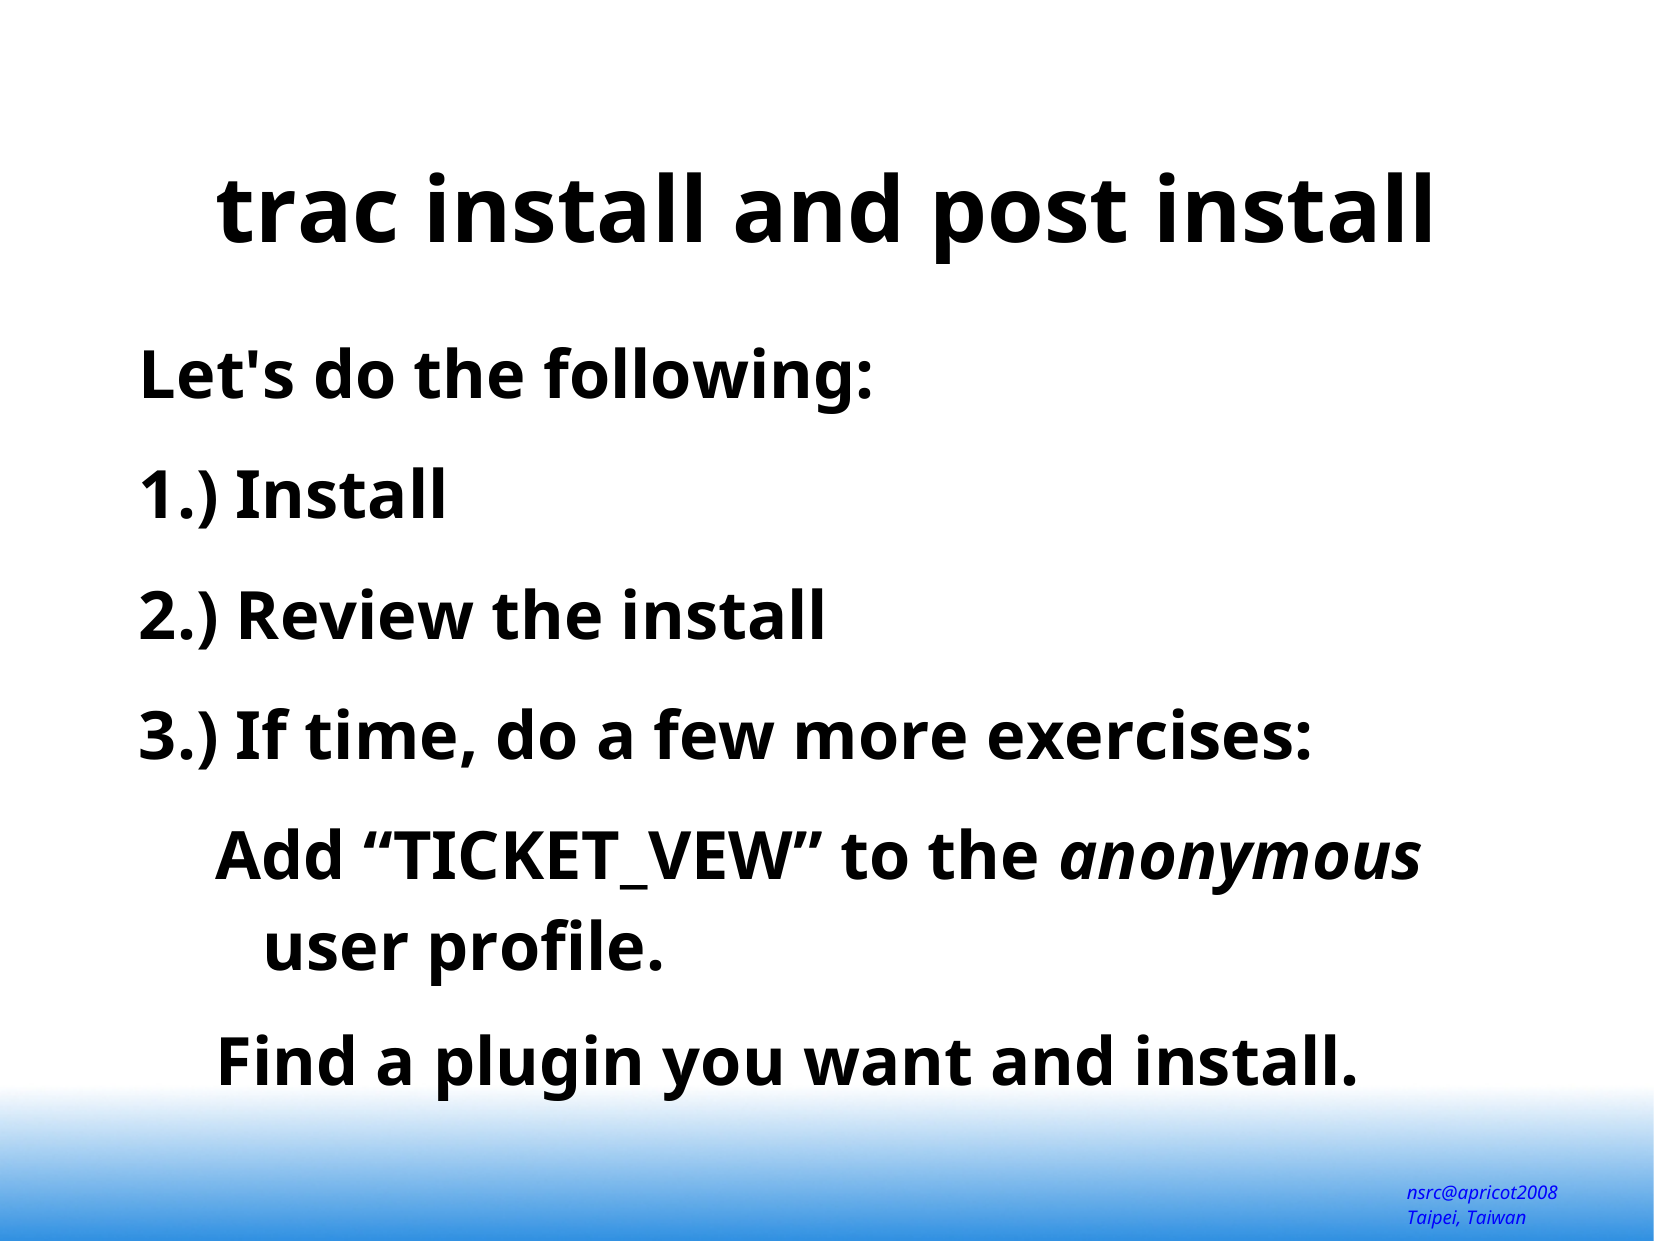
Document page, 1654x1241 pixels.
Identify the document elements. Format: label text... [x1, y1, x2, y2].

picture [0, 1083, 1654, 1241]
title trac install and post install [121, 102, 1534, 311]
list Let's do the following: 1.) Install 2.) Review the install 3.) If time, do a few more exercises: Add “TICKET_VEW” to the anonymous user profile. Find a plugin you want and install. [121, 327, 1559, 1117]
